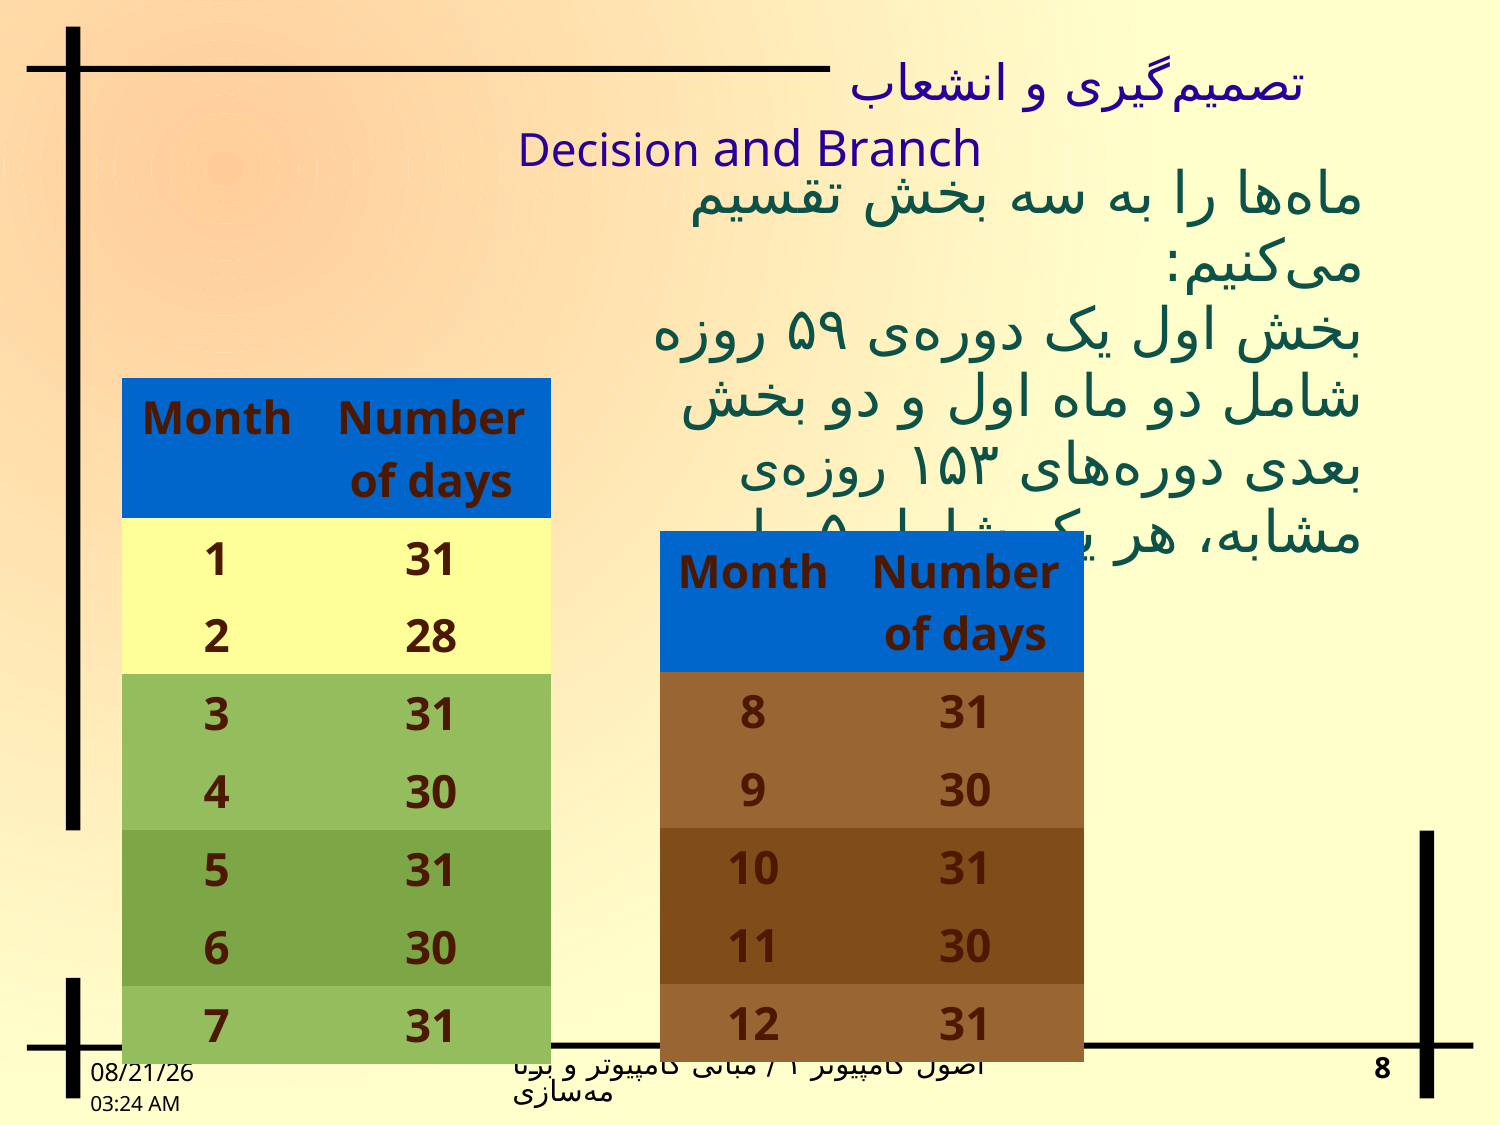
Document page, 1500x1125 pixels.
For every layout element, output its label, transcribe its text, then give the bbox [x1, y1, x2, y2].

table_cell 31 [847, 828, 1084, 906]
title تصمیم‌گیری و انشعاب Decision and Branch [109, 57, 1391, 178]
table_cell 31 [312, 830, 551, 908]
table_cell 11 [660, 906, 847, 984]
table_header Month [660, 531, 847, 672]
table_cell 31 [312, 674, 551, 752]
table_cell 3 [122, 674, 312, 752]
table_cell 2 [122, 596, 312, 674]
table_cell 8 [660, 672, 847, 750]
table_cell 30 [312, 752, 551, 830]
table_cell 31 [847, 672, 1084, 750]
table_header Number of days [847, 531, 1084, 672]
table_cell 10 [660, 828, 847, 906]
table_cell 6 [122, 908, 312, 986]
table_cell 9 [660, 750, 847, 828]
table_cell 30 [847, 906, 1084, 984]
table_cell 30 [312, 908, 551, 986]
table_cell 31 [847, 984, 1084, 1062]
table_cell 12 [660, 984, 847, 1062]
table_cell 5 [122, 830, 312, 908]
table_cell 1 [122, 518, 312, 596]
table_header Month [122, 378, 312, 518]
table_header Number of days [312, 378, 551, 518]
table_cell 28 [312, 596, 551, 674]
table_cell 31 [312, 518, 551, 596]
table_cell 4 [122, 752, 312, 830]
table_cell 31 [312, 986, 551, 1064]
list ماه‌ها را به سه بخش تقسیم می‌کنیم: بخش اول یک دوره‌ی ۵۹ روزه شامل دو ماه اول و دو بخش بعدی دوره‌های ۱۵۳ روزه‌ی مشابه، هر یک شامل ۵ ماه. [555, 159, 1418, 524]
table_cell 30 [847, 750, 1084, 828]
table_cell 7 [122, 986, 312, 1064]
